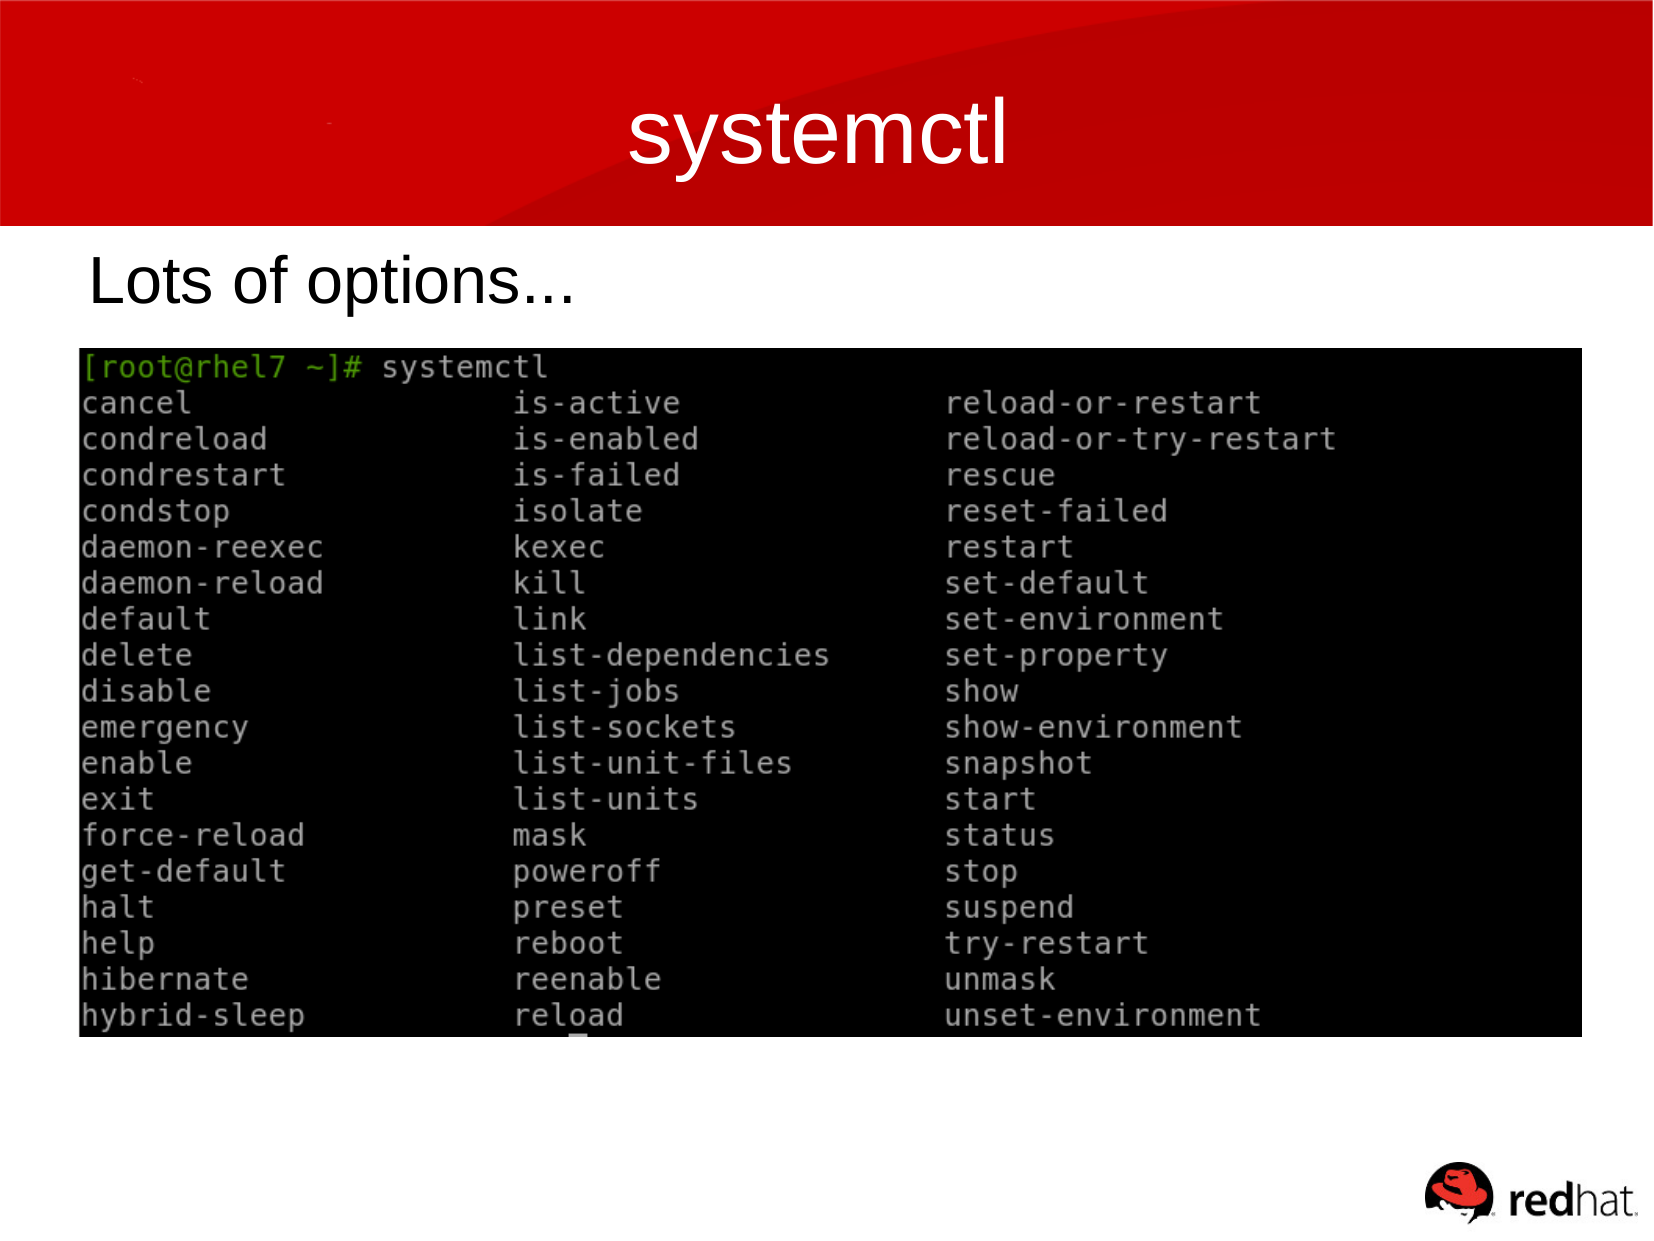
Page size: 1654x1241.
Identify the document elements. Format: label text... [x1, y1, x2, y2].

picture [78, 348, 1582, 1037]
picture [0, 0, 1653, 226]
picture [1425, 1162, 1638, 1232]
title systemctl [75, 37, 1564, 226]
list Lots of options... [88, 243, 1577, 348]
